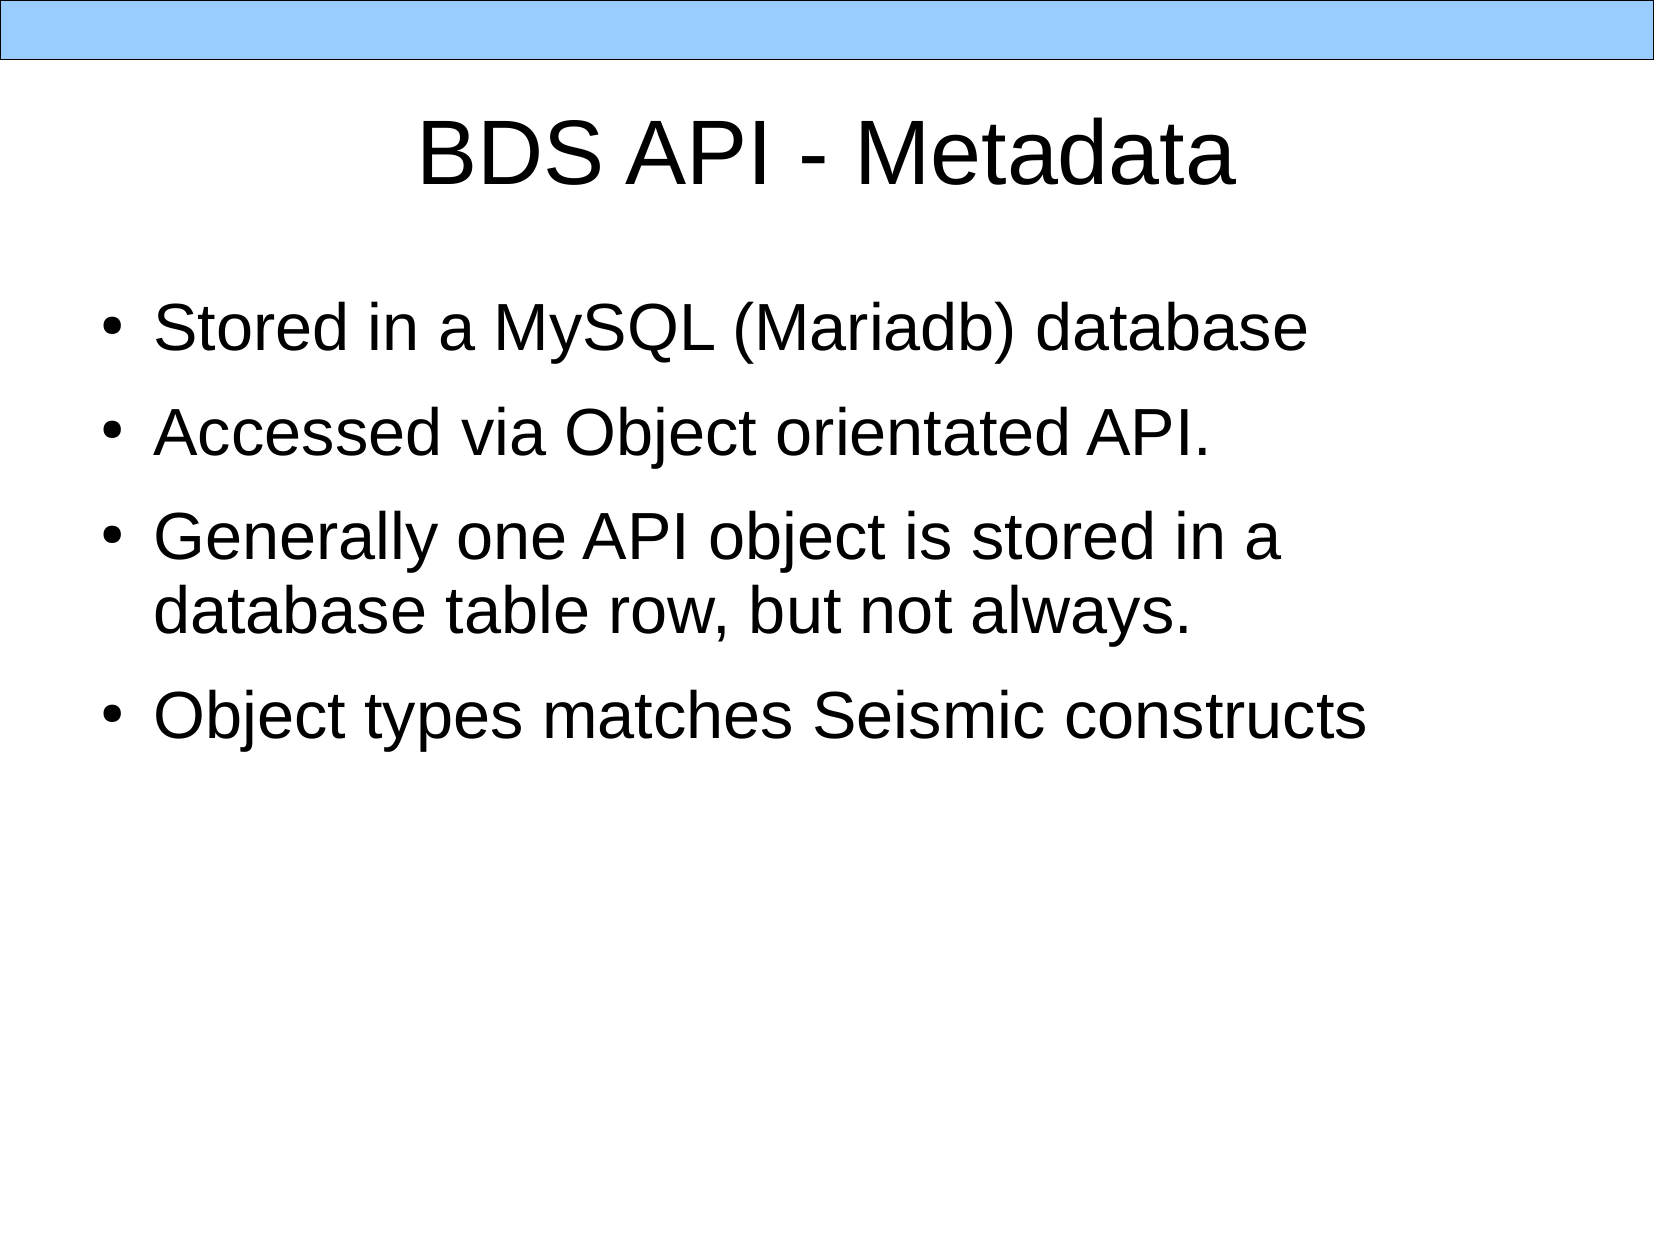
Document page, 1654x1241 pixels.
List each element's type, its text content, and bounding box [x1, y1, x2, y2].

list Stored in a MySQL (Mariadb) database Accessed via Object orientated API. Generally one API object is stored in a database table row, but not always. Object types matches Seismic constructs [82, 290, 1571, 1010]
title BDS API - Metadata [82, 49, 1571, 257]
